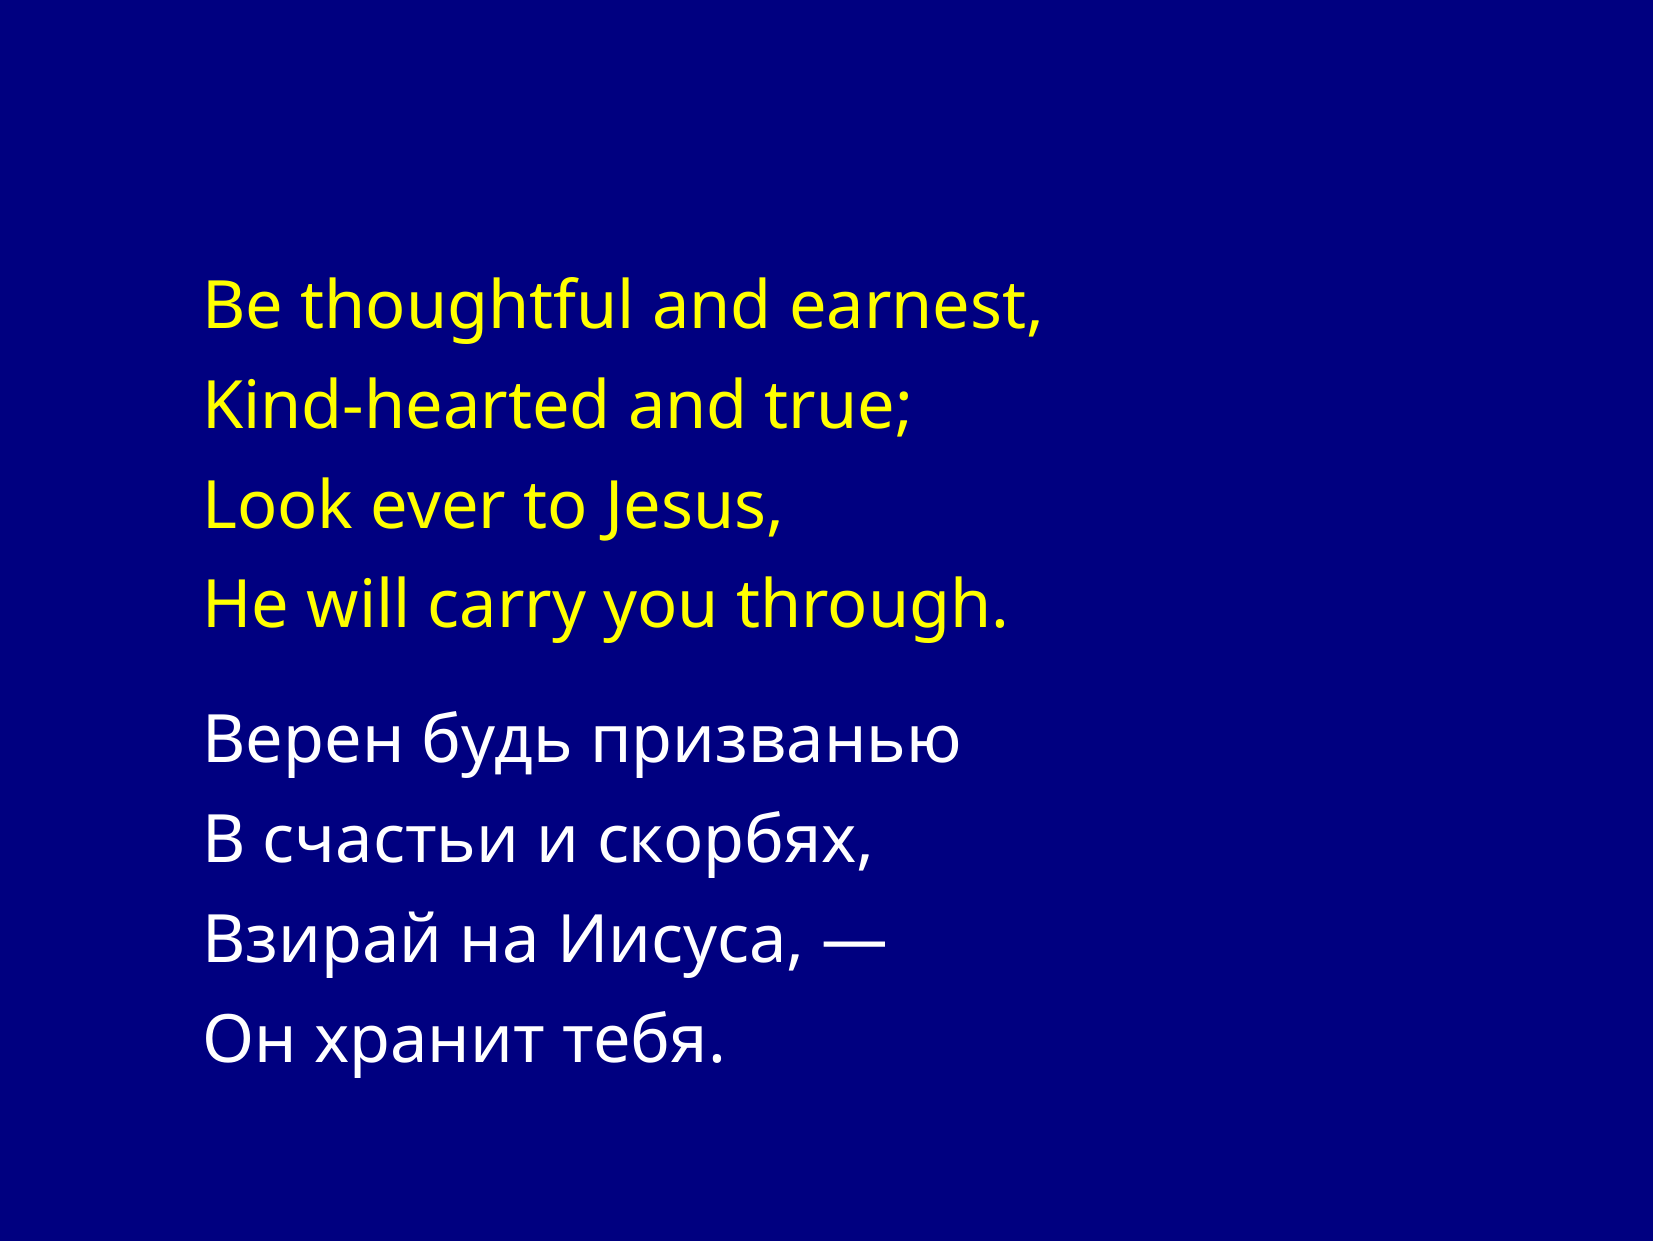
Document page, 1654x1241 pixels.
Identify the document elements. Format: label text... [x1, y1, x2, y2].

text_box Верен будь призванью В счастьи и скорбях, Взирай на Иисуса, — Он хранит тебя. [75, 675, 1576, 1163]
text_box Be thoughtful and earnest, Kind-hearted and true; Look ever to Jesus, He will carry you through. [75, 150, 1576, 638]
